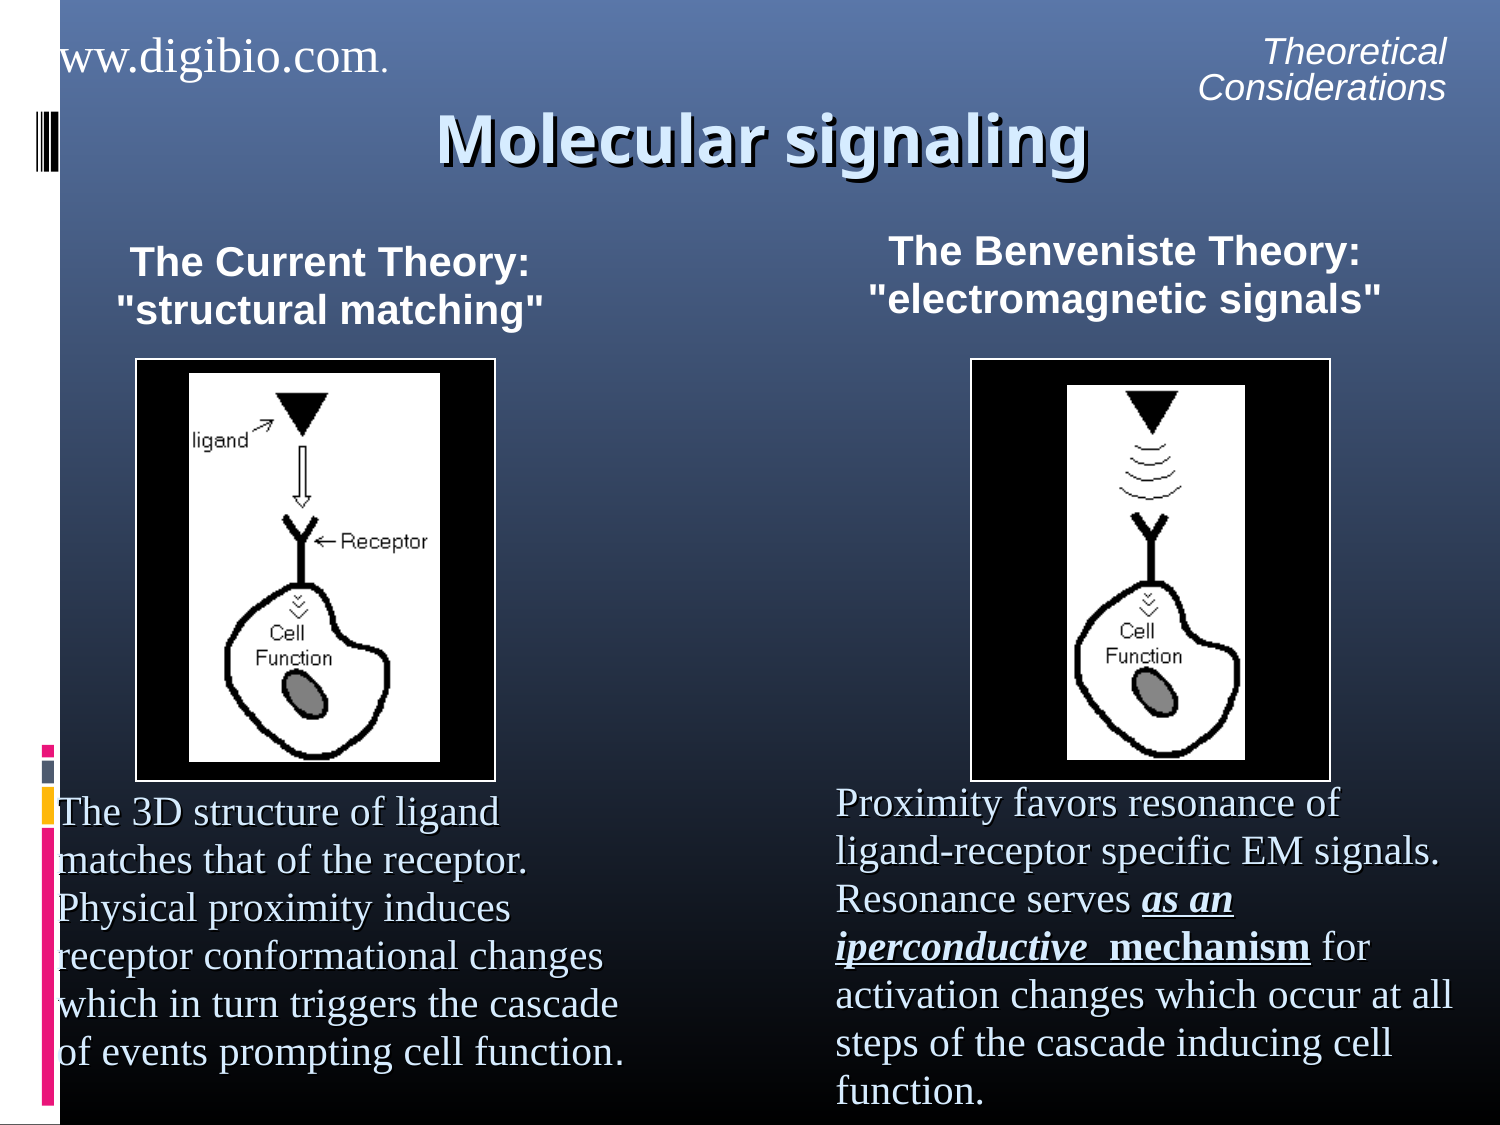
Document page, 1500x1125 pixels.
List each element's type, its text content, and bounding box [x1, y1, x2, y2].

text_box The Benveniste Theory: "electromagnetic signals" [849, 219, 1401, 332]
text_box Proximity favors resonance of ligand-receptor specific EM signals. Resonance serves as an iperconductive mechanism for activation changes which occur at all steps of the cascade inducing cell function. [820, 770, 1471, 1122]
text_box [970, 359, 1330, 782]
text_box Theoretical Considerations [1182, 19, 1483, 116]
text_box Molecular signaling [419, 65, 1106, 185]
picture [189, 373, 440, 762]
text_box [135, 359, 495, 782]
picture [1067, 385, 1245, 760]
text_box The Current Theory: "structural matching" [88, 230, 573, 342]
text_box www.digibio.com. [7, 15, 408, 91]
text_box The 3D structure of ligand matches that of the receptor. Physical proximity induces receptor conformational changes which in turn triggers the cascade of events prompting cell function. [41, 779, 652, 1083]
